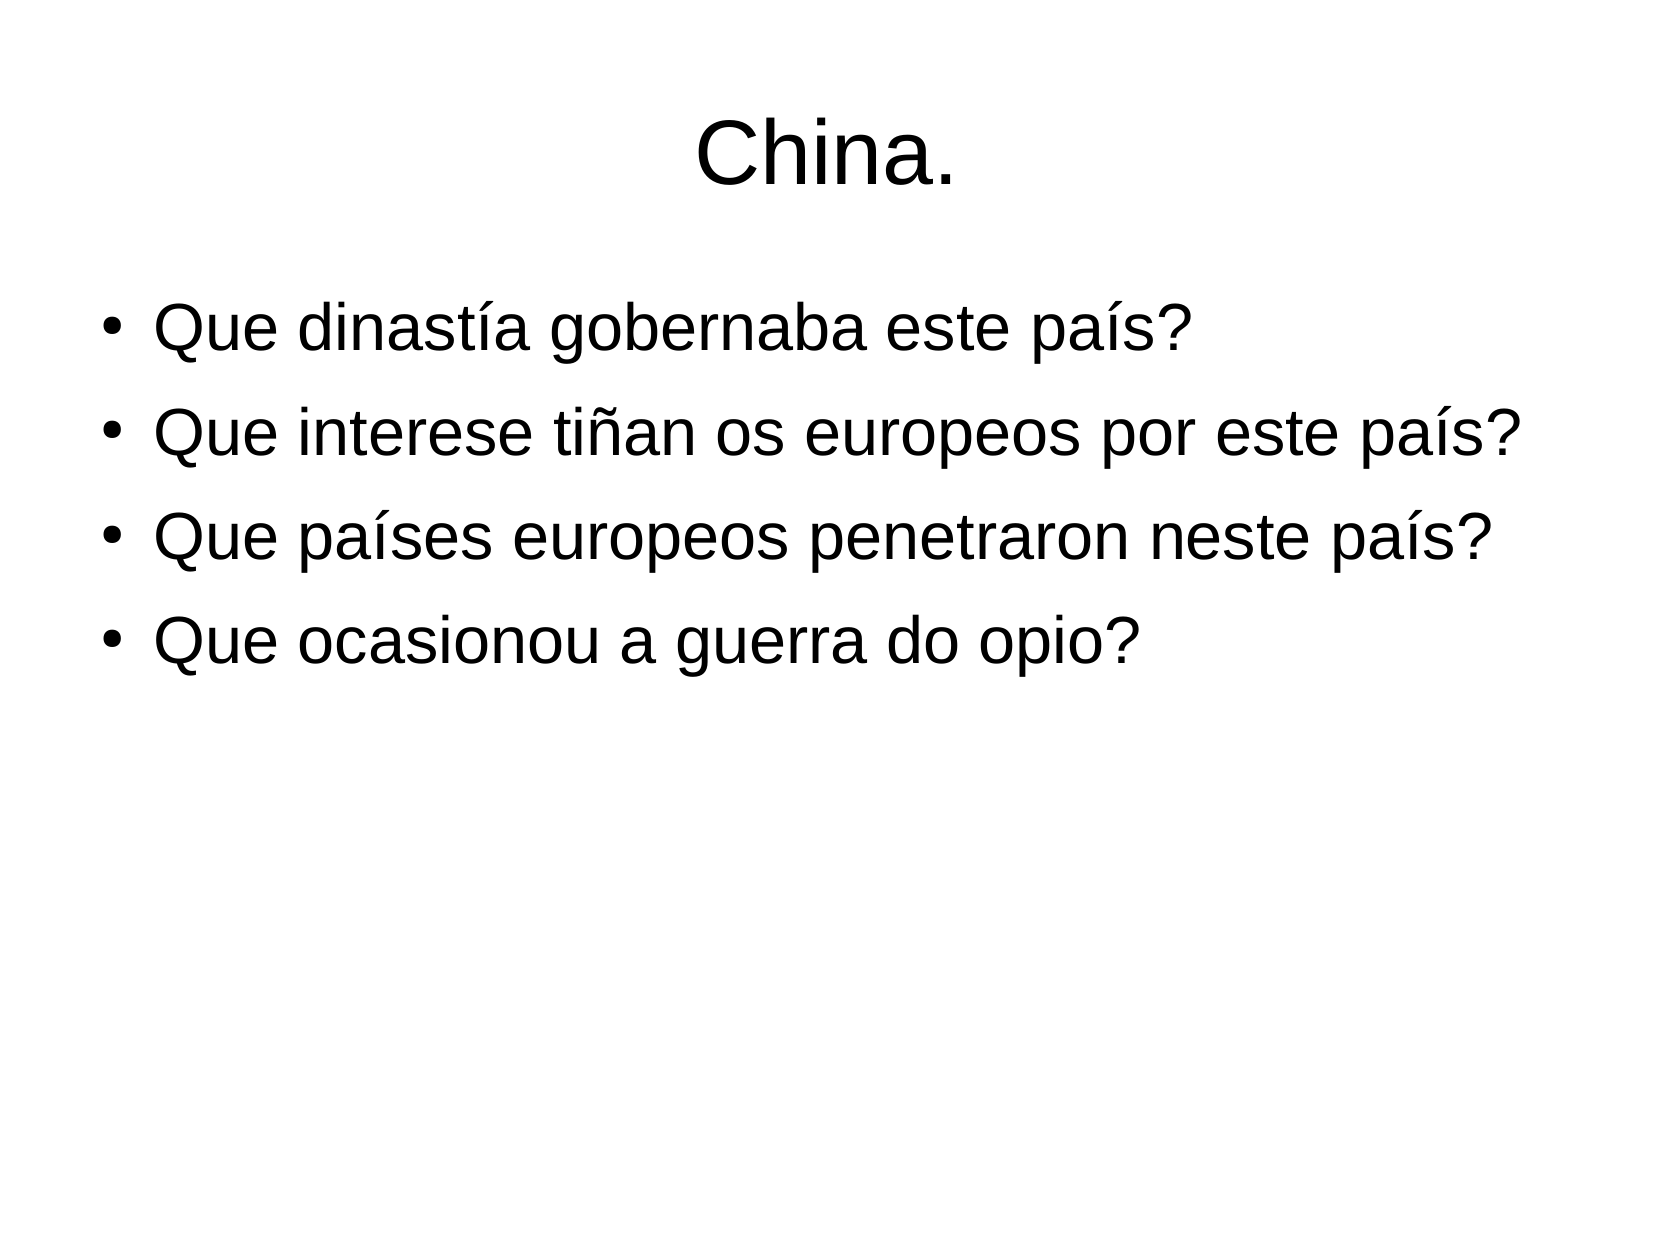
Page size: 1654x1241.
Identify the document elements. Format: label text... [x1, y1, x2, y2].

title China. [82, 49, 1571, 257]
list Que dinastía gobernaba este país? Que interese tiñan os europeos por este país? Que países europeos penetraron neste país? Que ocasionou a guerra do opio? [82, 290, 1571, 1109]
